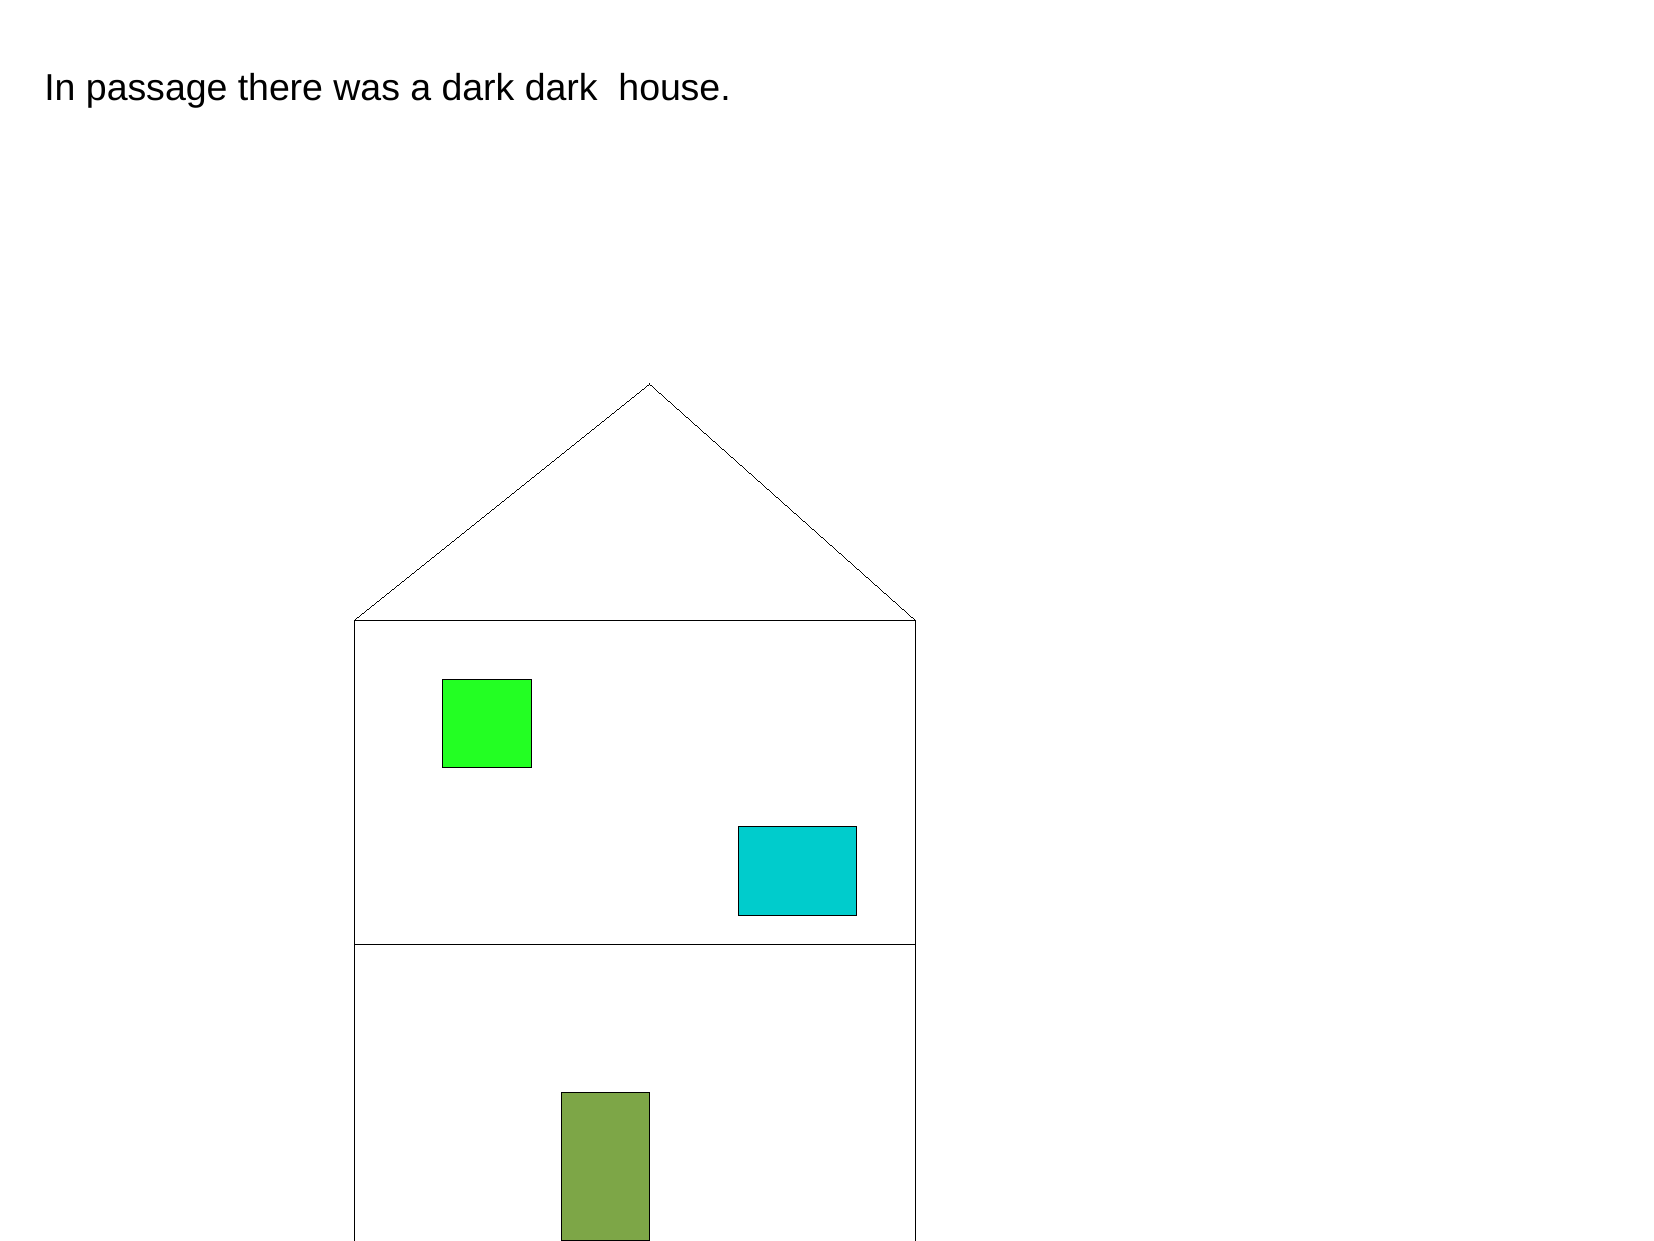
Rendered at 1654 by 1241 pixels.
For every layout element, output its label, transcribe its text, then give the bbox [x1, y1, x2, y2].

text_box In passage there was a dark dark house. [29, 59, 916, 116]
text_box [442, 679, 532, 768]
text_box [561, 1092, 650, 1241]
text_box [738, 826, 857, 916]
